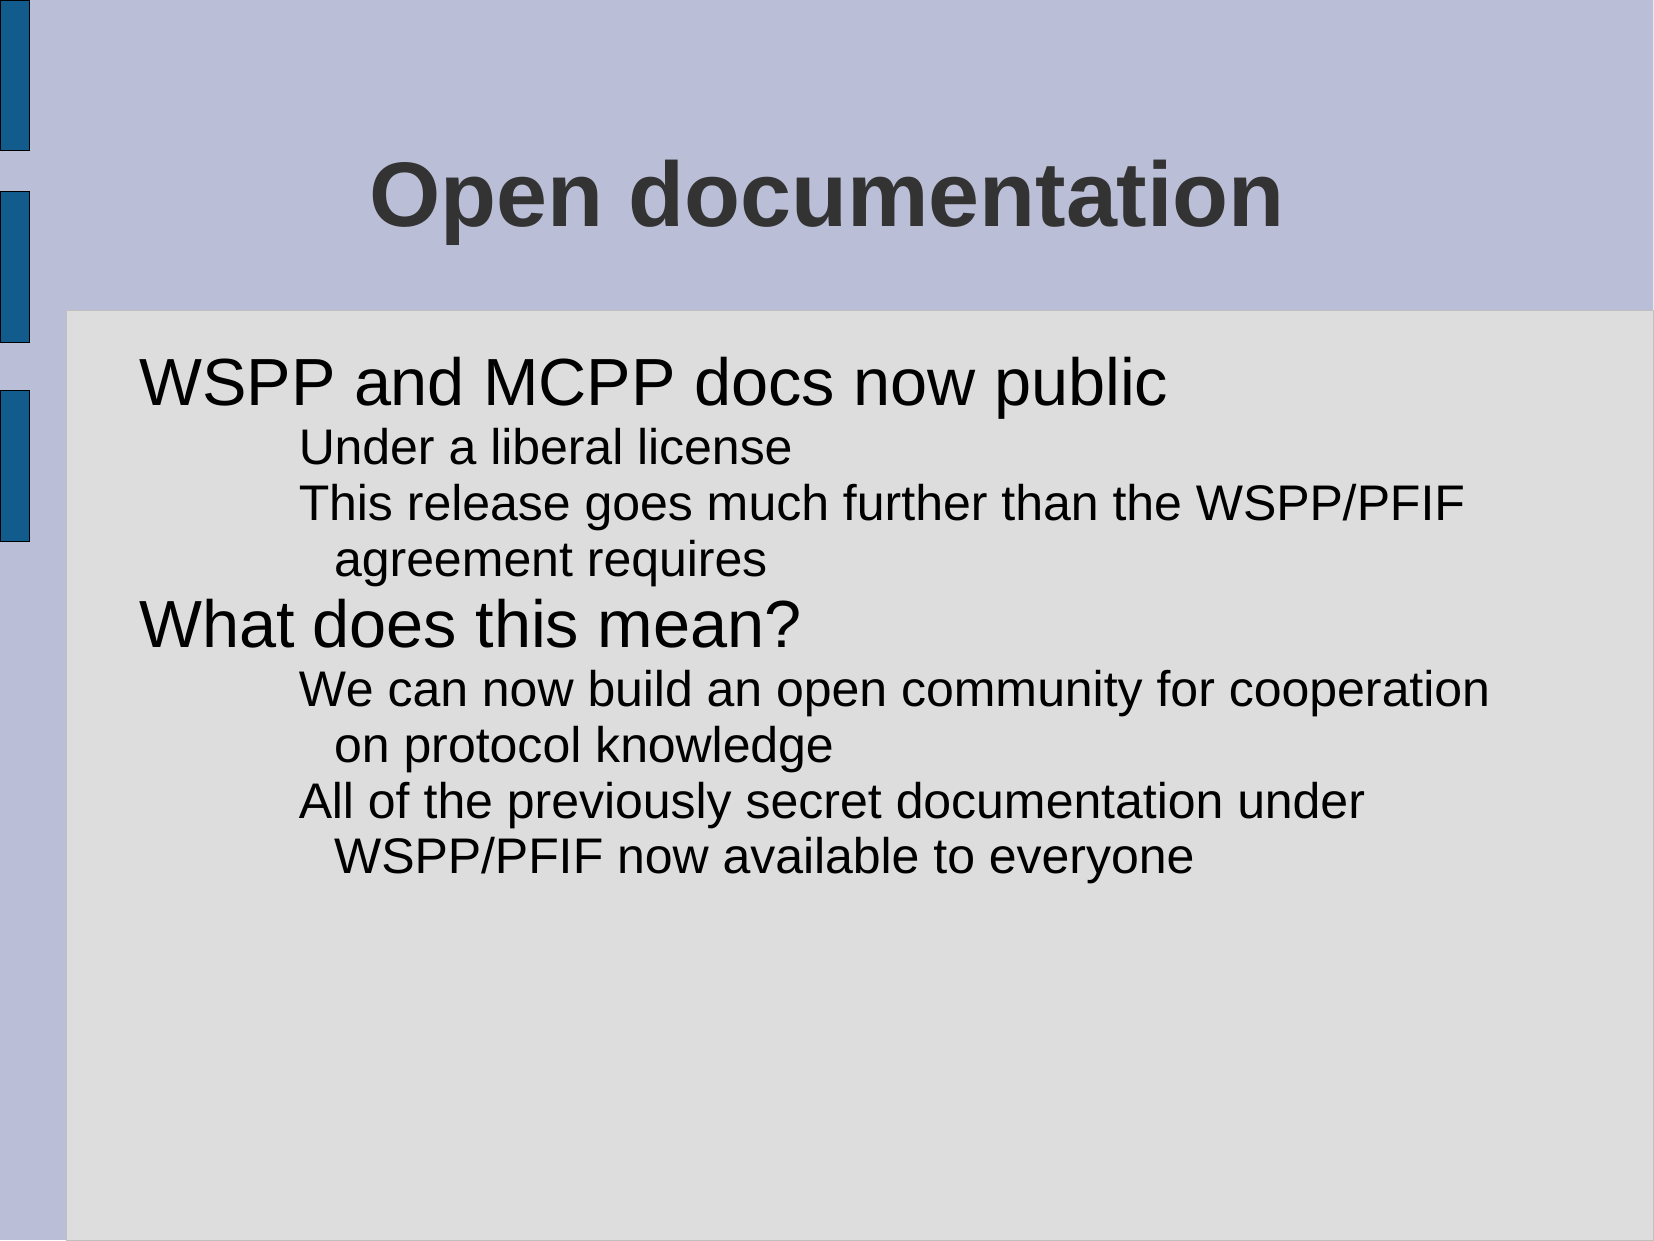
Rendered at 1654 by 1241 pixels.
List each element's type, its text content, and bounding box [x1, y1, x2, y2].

list WSPP and MCPP docs now public Under a liberal license This release goes much further than the WSPP/PFIF agreement requires What does this mean? We can now build an open community for cooperation on protocol knowledge All of the previously secret documentation under WSPP/PFIF now available to everyone [121, 344, 1534, 1112]
title Open documentation [121, 98, 1534, 291]
